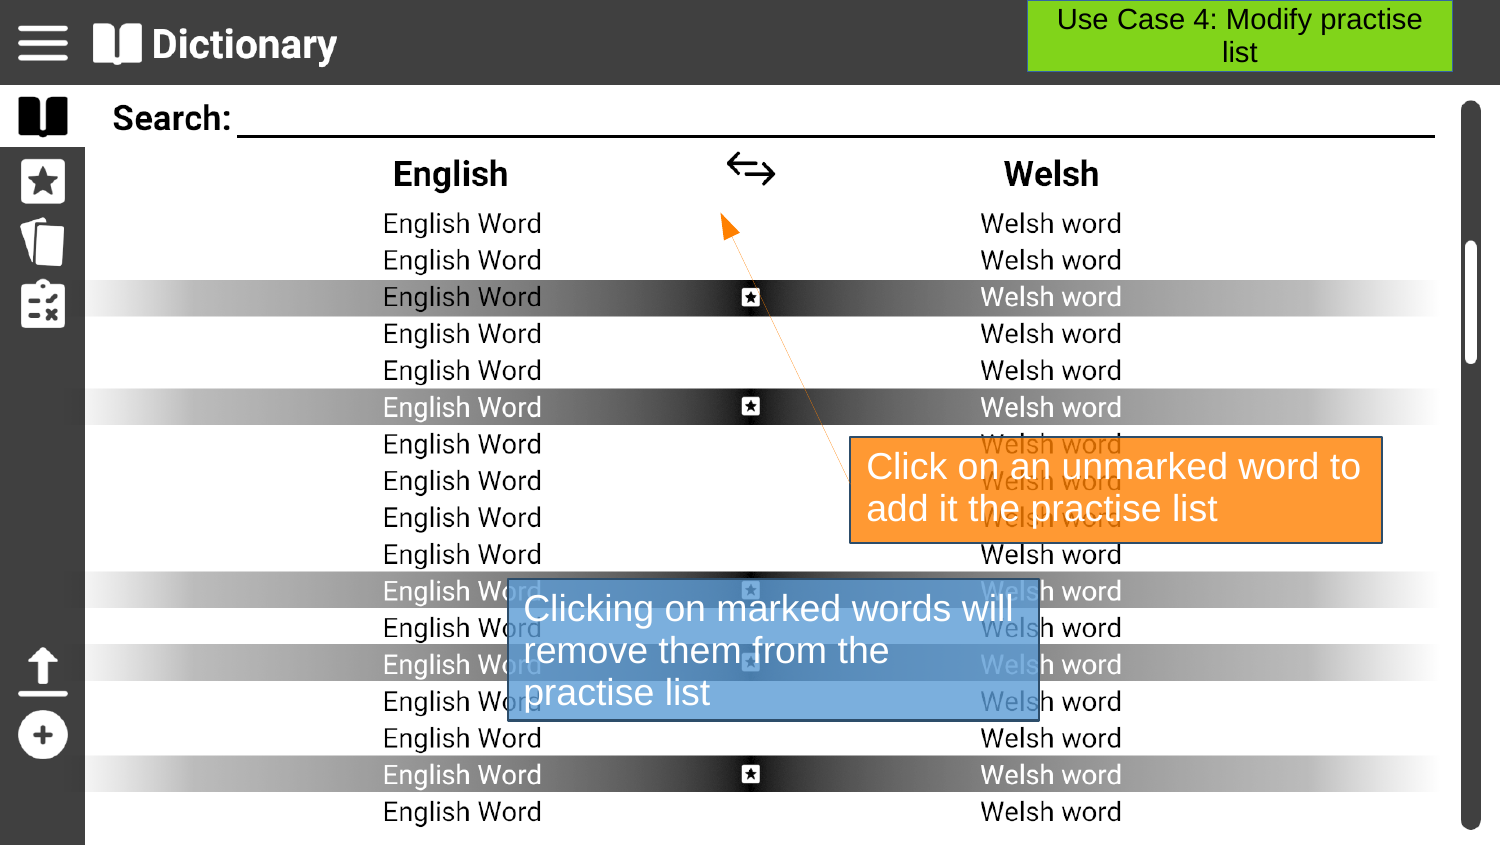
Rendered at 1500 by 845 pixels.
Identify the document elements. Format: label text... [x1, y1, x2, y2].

text_box Click on an unmarked word to add it the practise list [850, 437, 1383, 544]
picture [0, 0, 1500, 845]
text_box Clicking on marked words will remove them from the practise list [507, 578, 1040, 721]
text_box Use Case 4: Modify practise list [1027, 0, 1453, 72]
